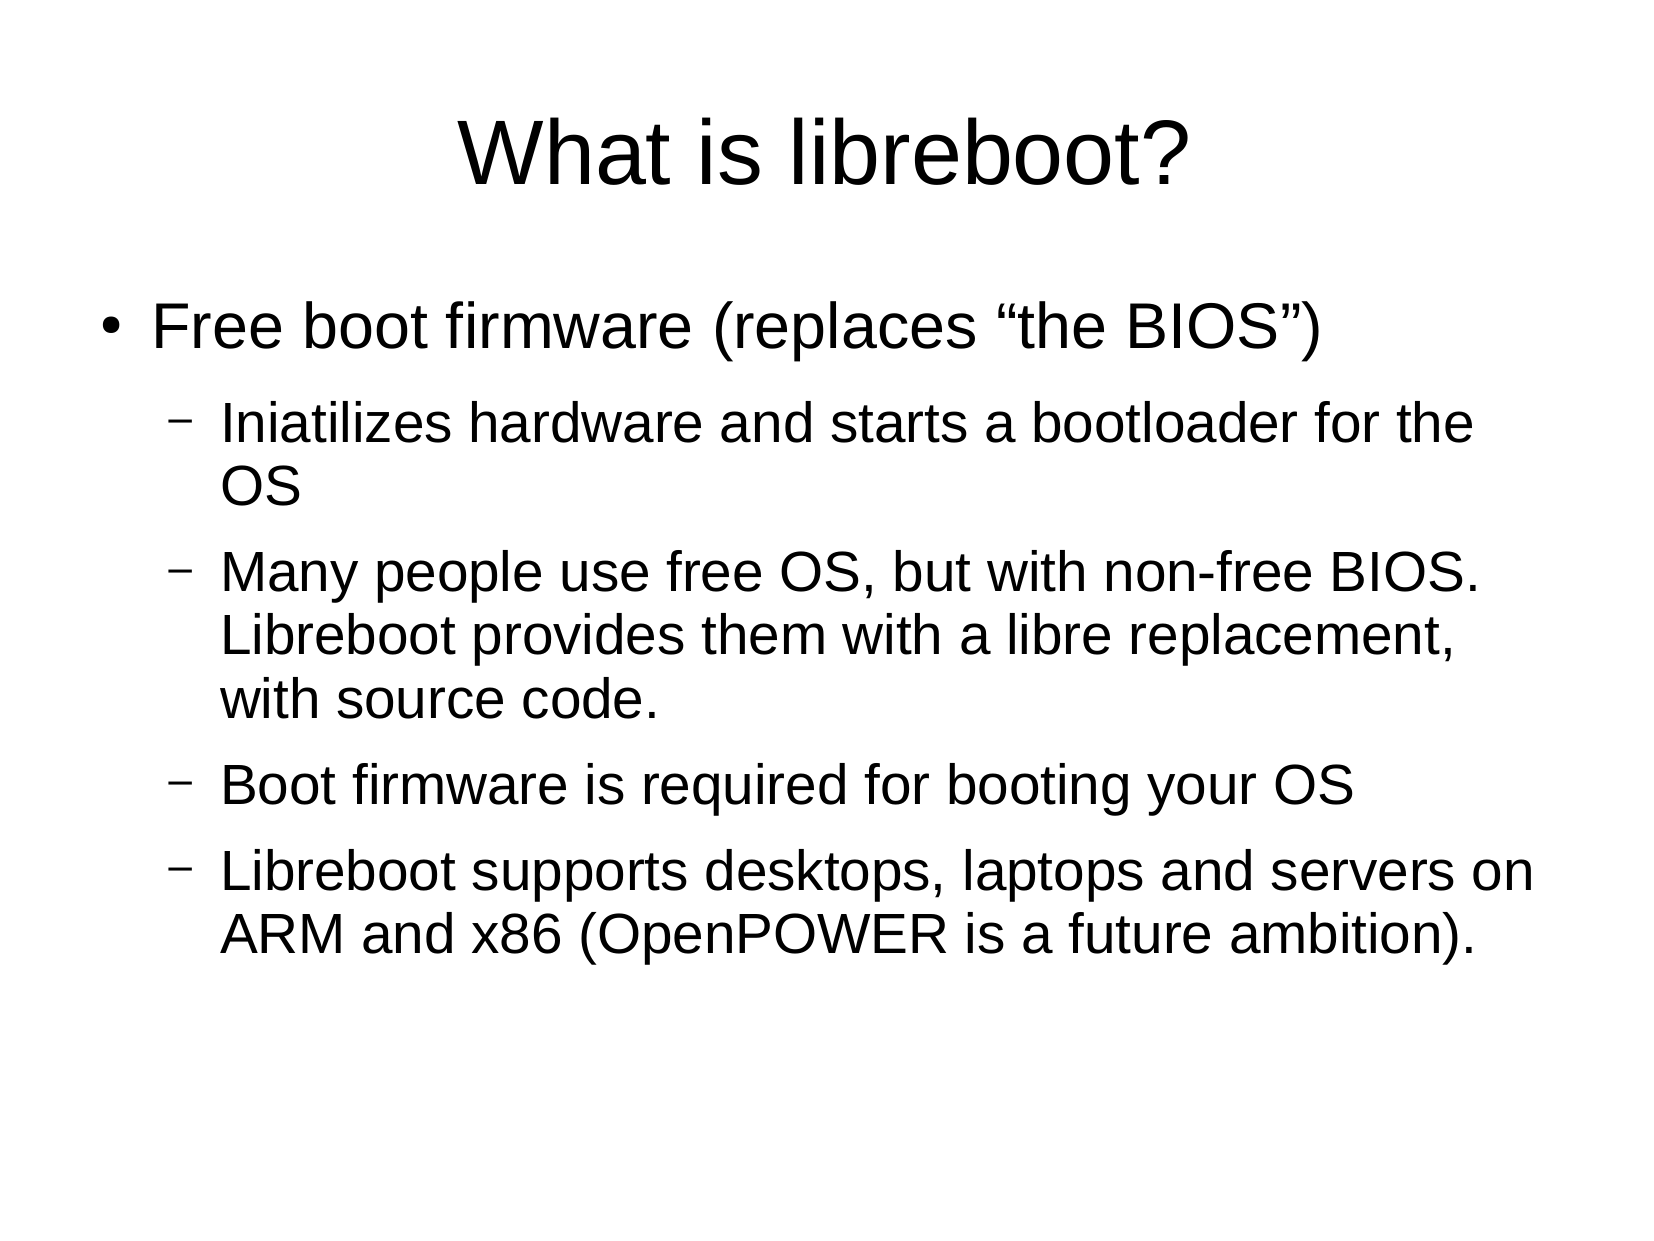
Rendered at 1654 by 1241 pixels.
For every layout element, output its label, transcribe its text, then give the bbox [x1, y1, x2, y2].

title What is libreboot? [82, 49, 1571, 257]
list Free boot firmware (replaces “the BIOS”) Iniatilizes hardware and starts a bootloader for the OS Many people use free OS, but with non-free BIOS. Libreboot provides them with a libre replacement, with source code. Boot firmware is required for booting your OS Libreboot supports desktops, laptops and servers on ARM and x86 (OpenPOWER is a future ambition). [82, 290, 1571, 1010]
